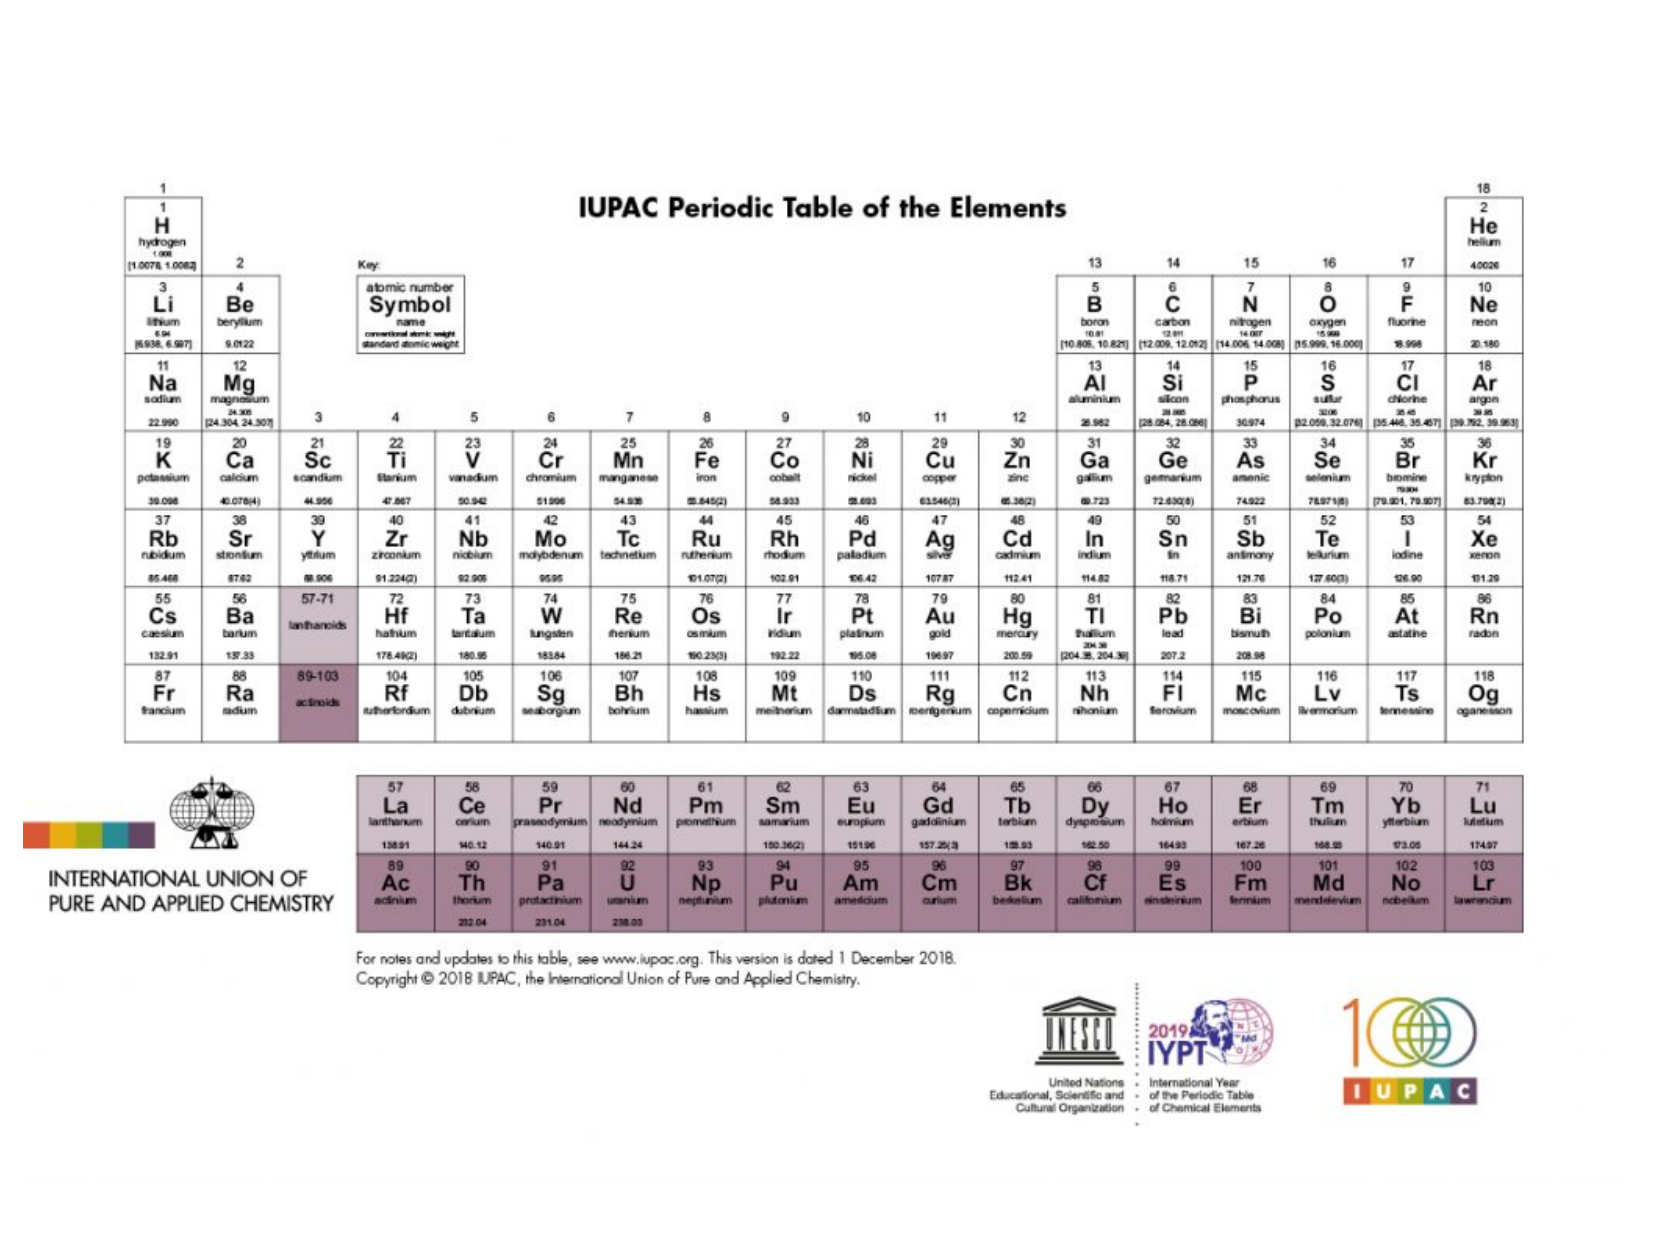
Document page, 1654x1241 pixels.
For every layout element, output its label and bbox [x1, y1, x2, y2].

picture [23, 101, 1624, 1182]
